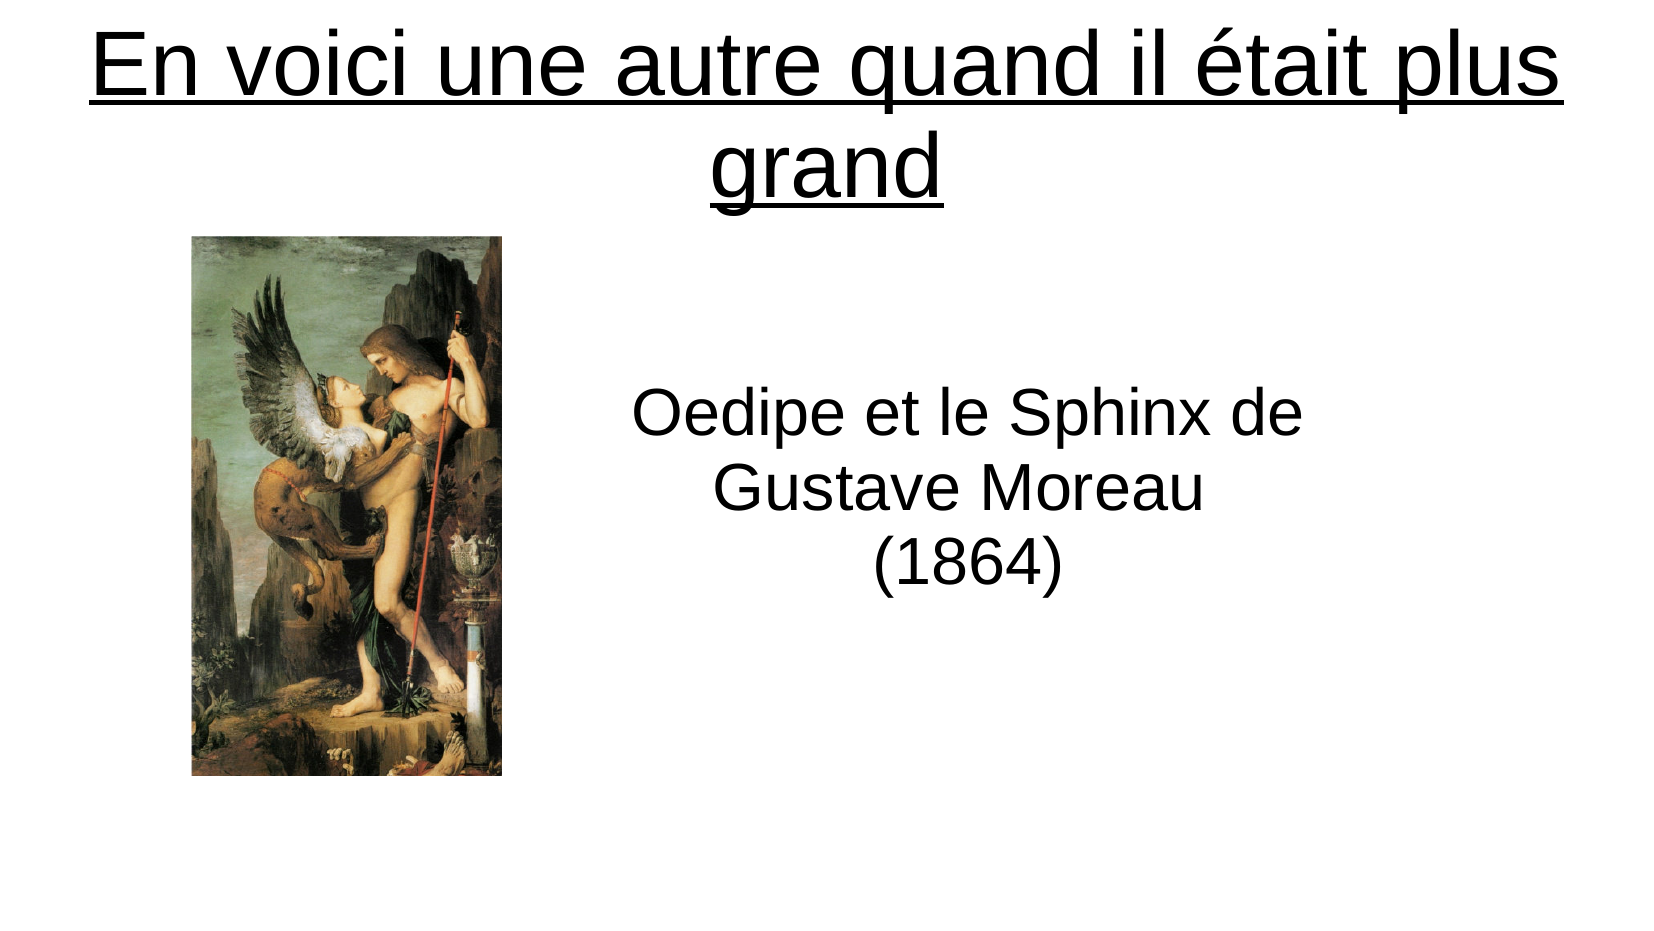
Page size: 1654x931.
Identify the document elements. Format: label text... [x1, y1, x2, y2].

subtitle Oedipe et le Sphinx de Gustave Moreau (1864) [224, 217, 1654, 757]
title En voici une autre quand il était plus grand [82, 12, 1571, 218]
picture [191, 236, 502, 776]
